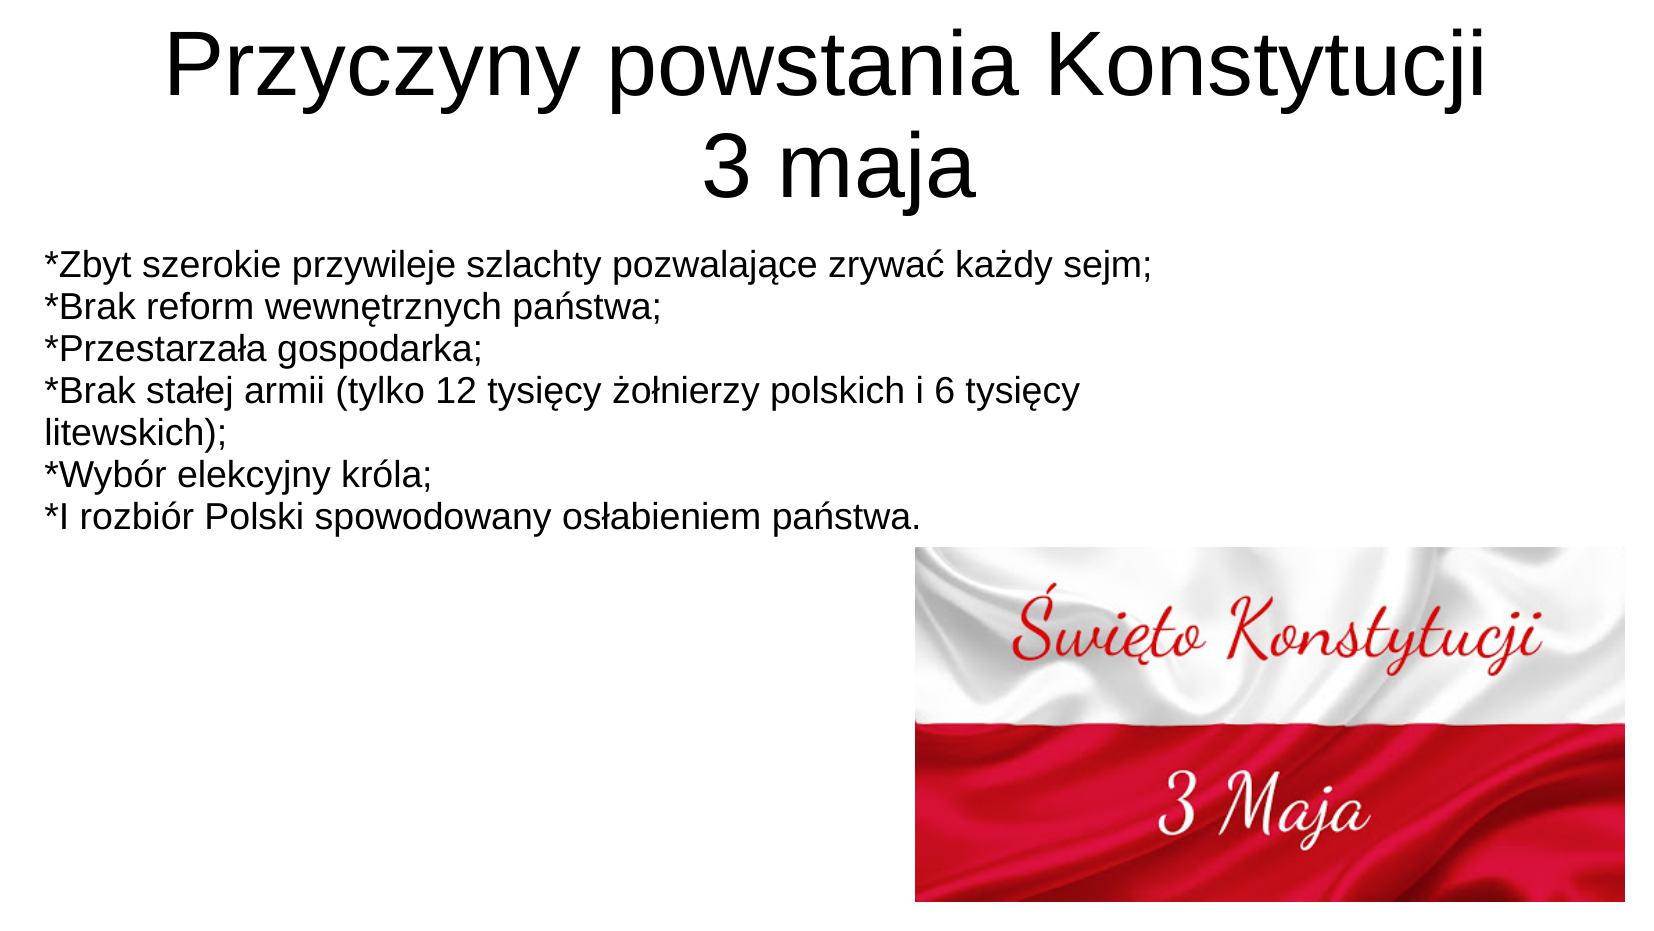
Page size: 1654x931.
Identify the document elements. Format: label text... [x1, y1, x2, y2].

picture [915, 547, 1625, 902]
title Przyczyny powstania Konstytucji 3 maja [82, 12, 1571, 218]
text_box *Zbyt szerokie przywileje szlachty pozwalające zrywać każdy sejm; *Brak reform wewnętrznych państwa; *Przestarzała gospodarka; *Brak stałej armii (tylko 12 tysięcy żołnierzy polskich i 6 tysięcy litewskich); *Wybór elekcyjny króla; *I rozbiór Polski spowodowany osłabieniem państwa. [29, 236, 1275, 545]
